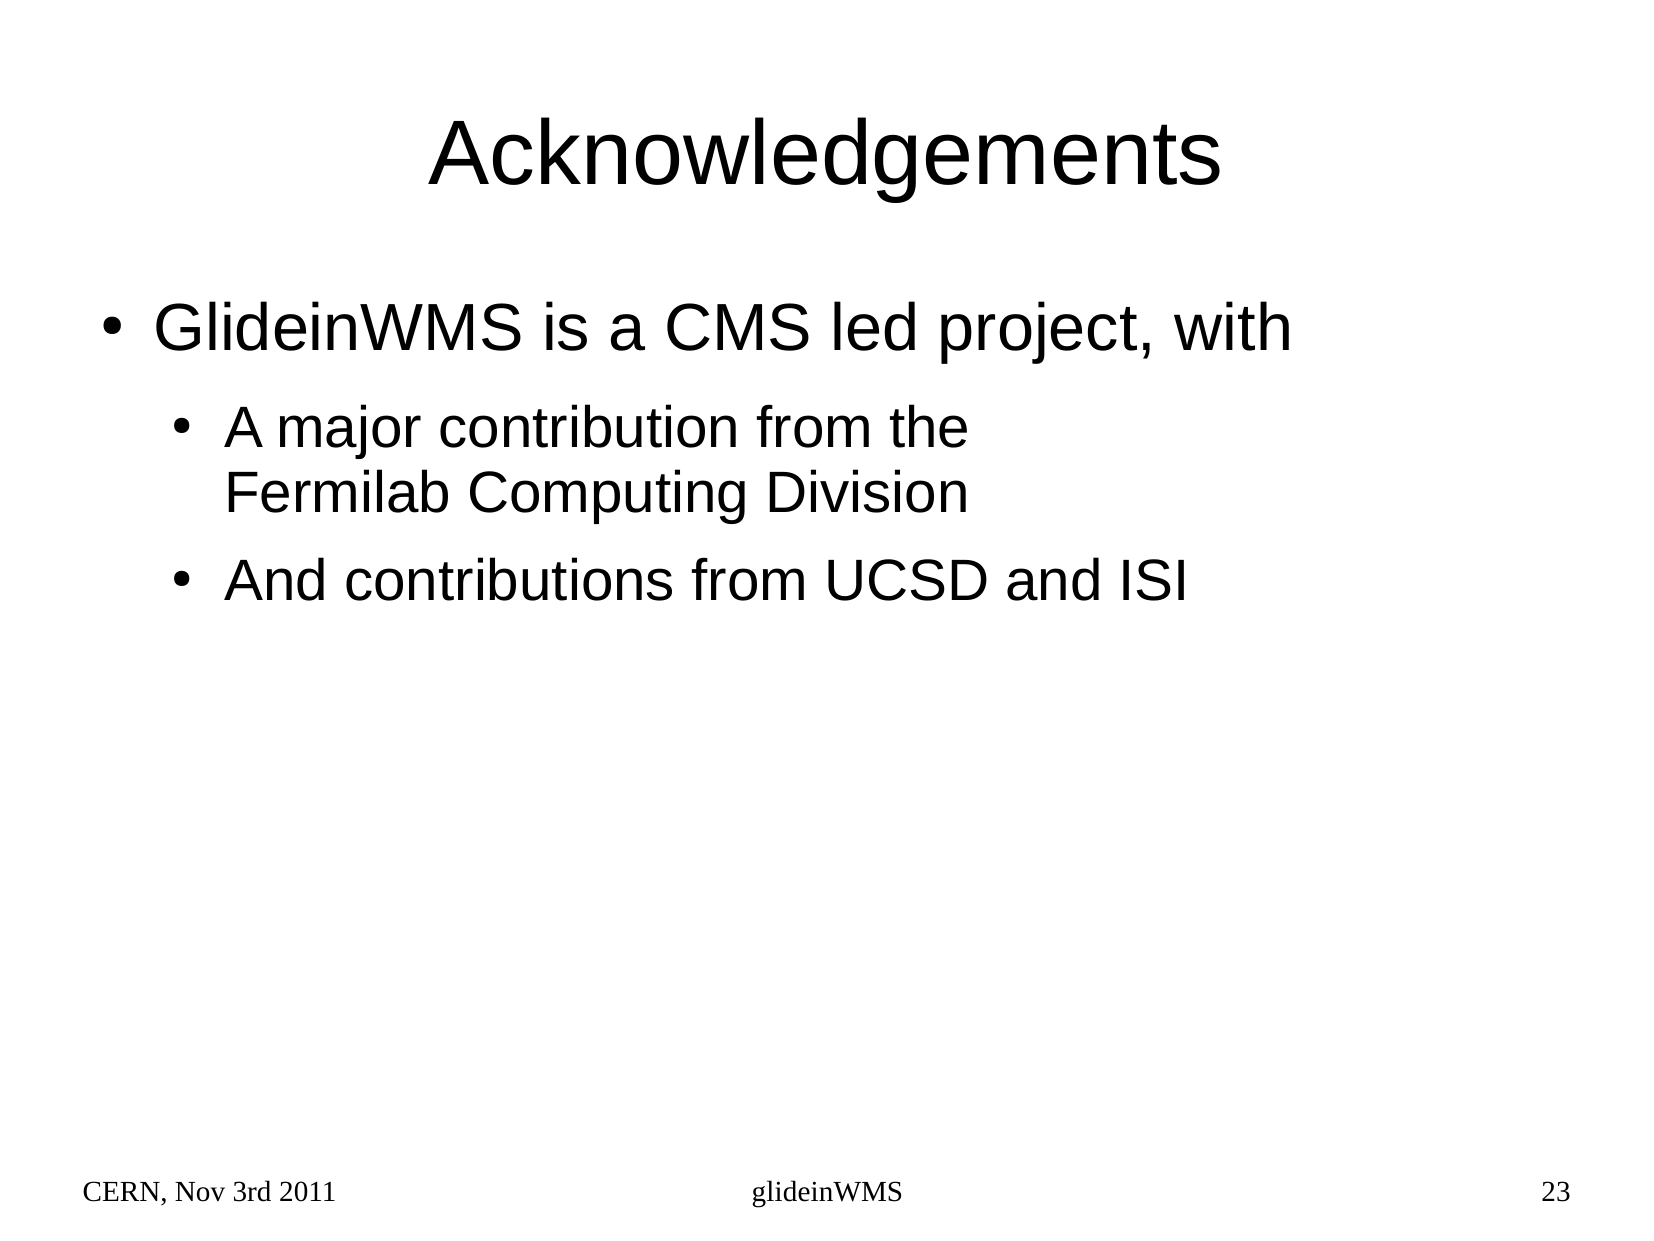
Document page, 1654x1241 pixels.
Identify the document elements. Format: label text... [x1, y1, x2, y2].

title Acknowledgements [82, 56, 1571, 250]
list GlideinWMS is a CMS led project, with A major contribution from the Fermilab Computing Division And contributions from UCSD and ISI [82, 290, 1571, 1109]
